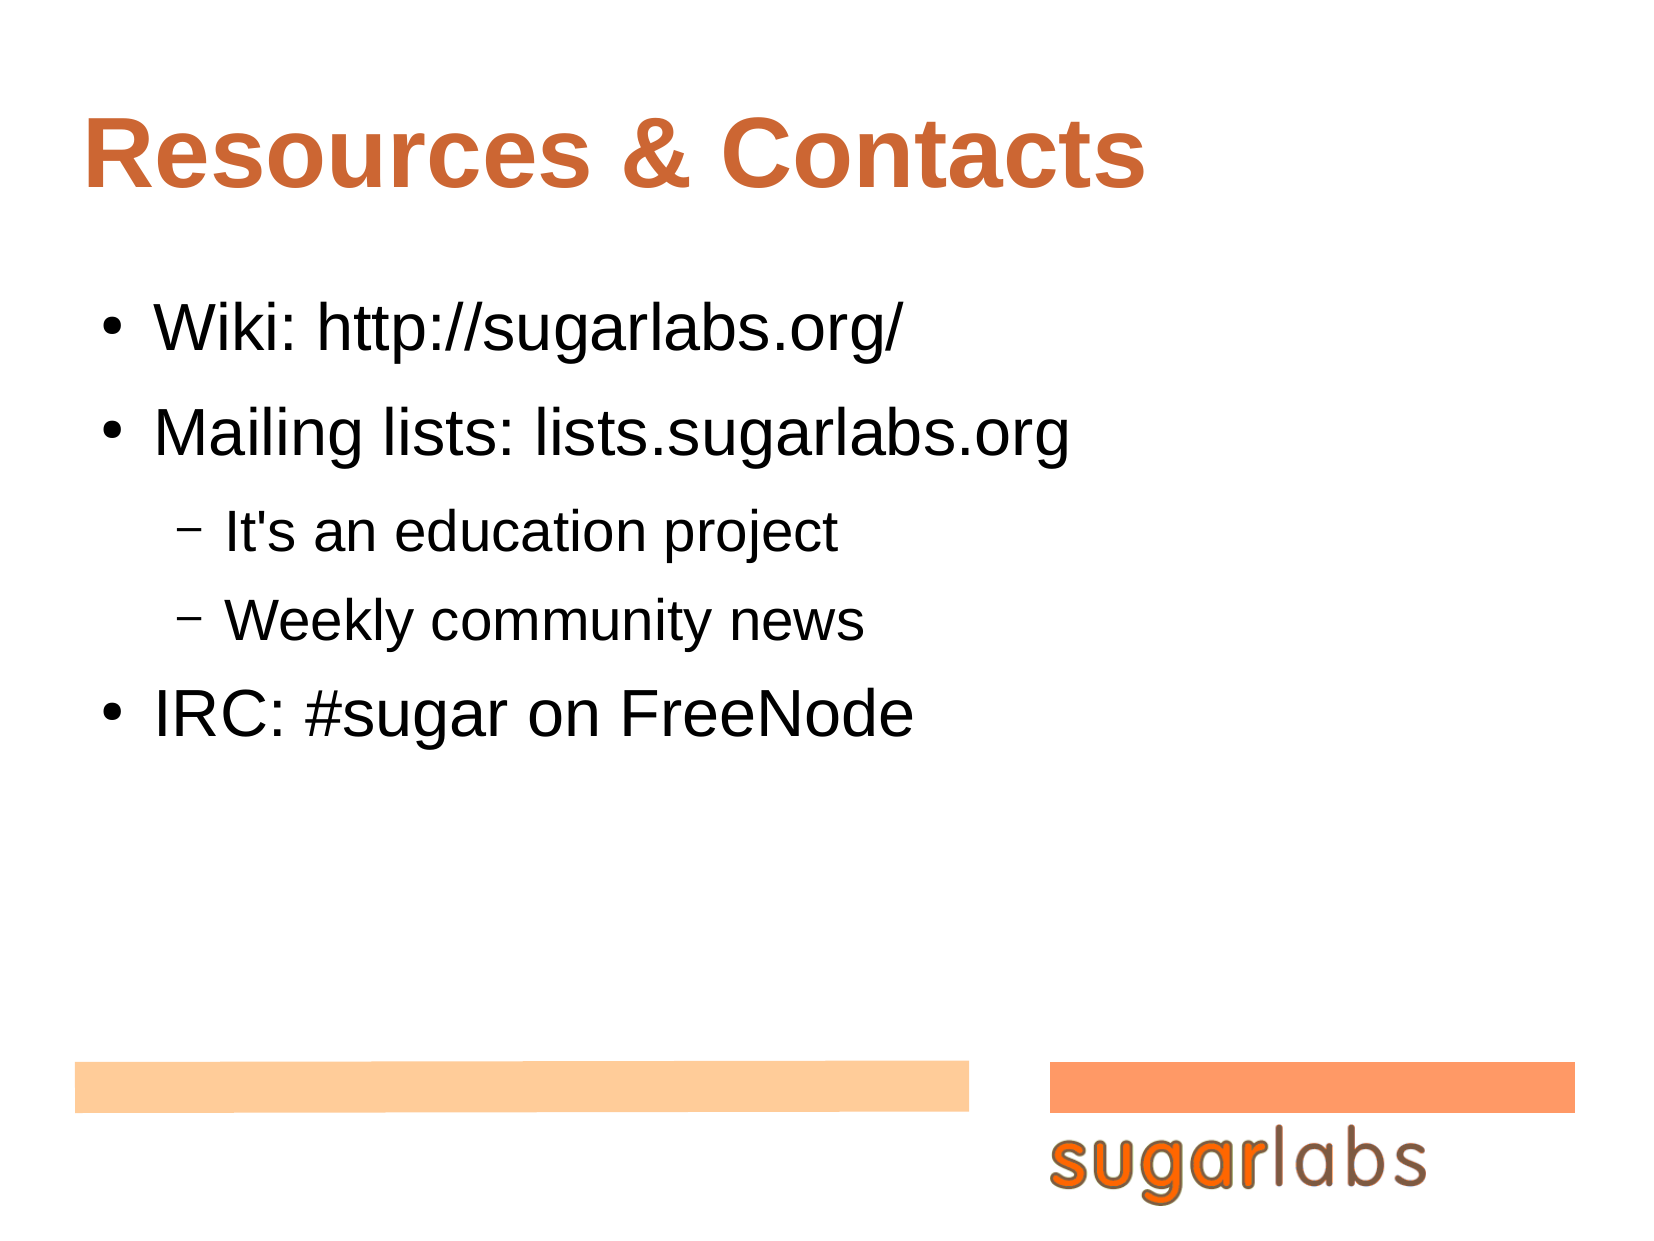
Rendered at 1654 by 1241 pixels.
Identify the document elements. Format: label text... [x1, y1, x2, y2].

list Wiki: http://sugarlabs.org/ Mailing lists: lists.sugarlabs.org It's an education project Weekly community news IRC: #sugar on FreeNode [82, 290, 1571, 998]
picture [1050, 1124, 1426, 1206]
title Resources & Contacts [82, 49, 1571, 257]
